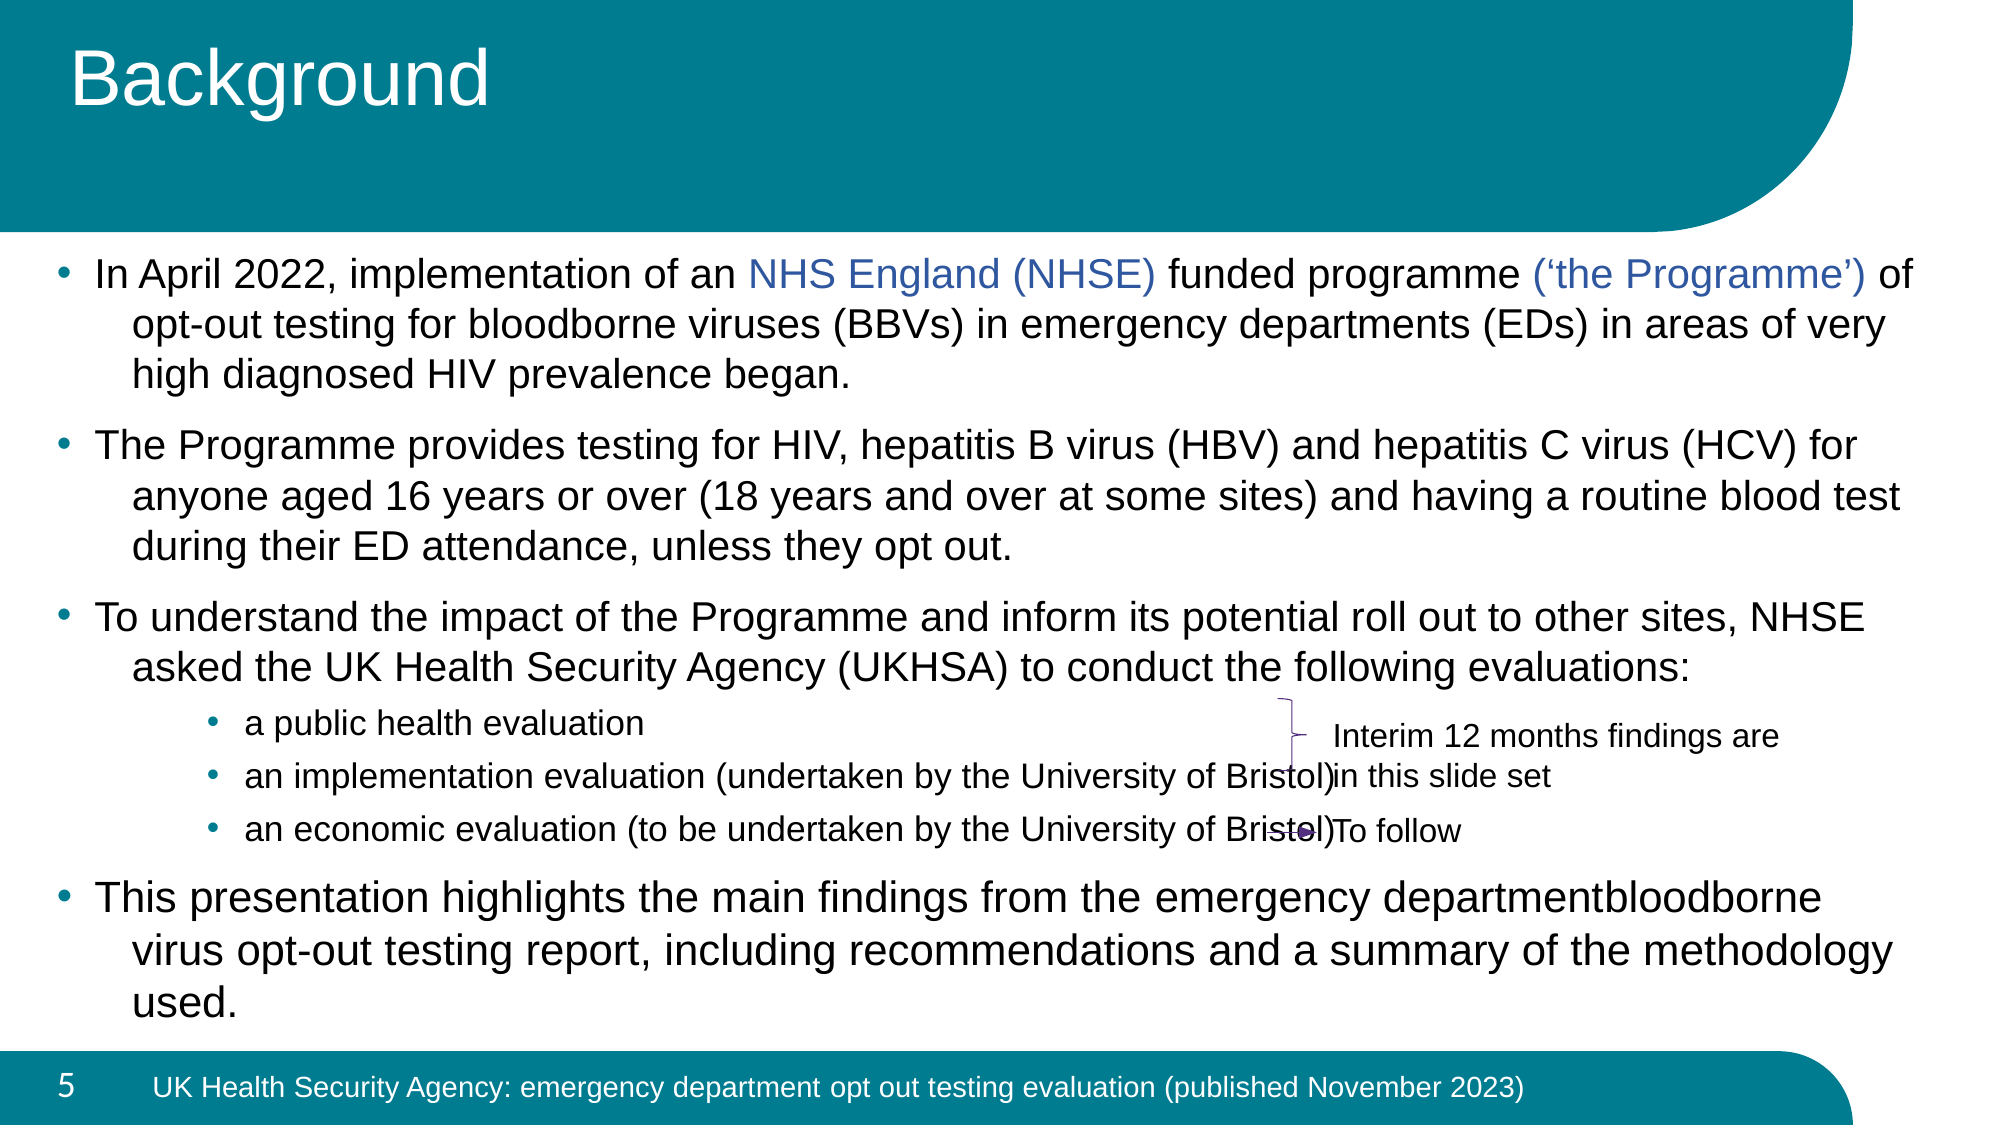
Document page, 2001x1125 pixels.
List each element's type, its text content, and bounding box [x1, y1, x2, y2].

text_box To follow [1316, 802, 1700, 858]
list In April 2022, implementation of an NHS England (NHSE) funded programme (‘the Programme’) of opt-out testing for bloodborne viruses (BBVs) in emergency departments (EDs) in areas of very high diagnosed HIV prevalence began. The Programme provides testing for HIV, hepatitis B virus (HBV) and hepatitis C virus (HCV) for anyone aged 16 years or over (18 years and over at some sites) and having a routine blood test during their ED attendance, unless they opt out. To understand the impact of the Programme and inform its potential roll out to other sites, NHSE asked the UK Health Security Agency (UKHSA) to conduct the following evaluations: a public health evaluation an implementation evaluation (undertaken by the University of Bristol) an economic evaluation (to be undertaken by the University of Bristol) This presentation highlights the main findings from the emergency department bloodborne virus opt-out testing report, including recommendations and a summary of the methodology used. [41, 239, 1959, 1053]
text_box UK Health Security Agency: emergency department opt out testing evaluation (published November 2023) [137, 1056, 1780, 1116]
title Background [54, 29, 1780, 189]
text_box [41, 1053, 153, 1119]
text_box Interim 12 months findings are in this slide set [1317, 706, 1802, 803]
